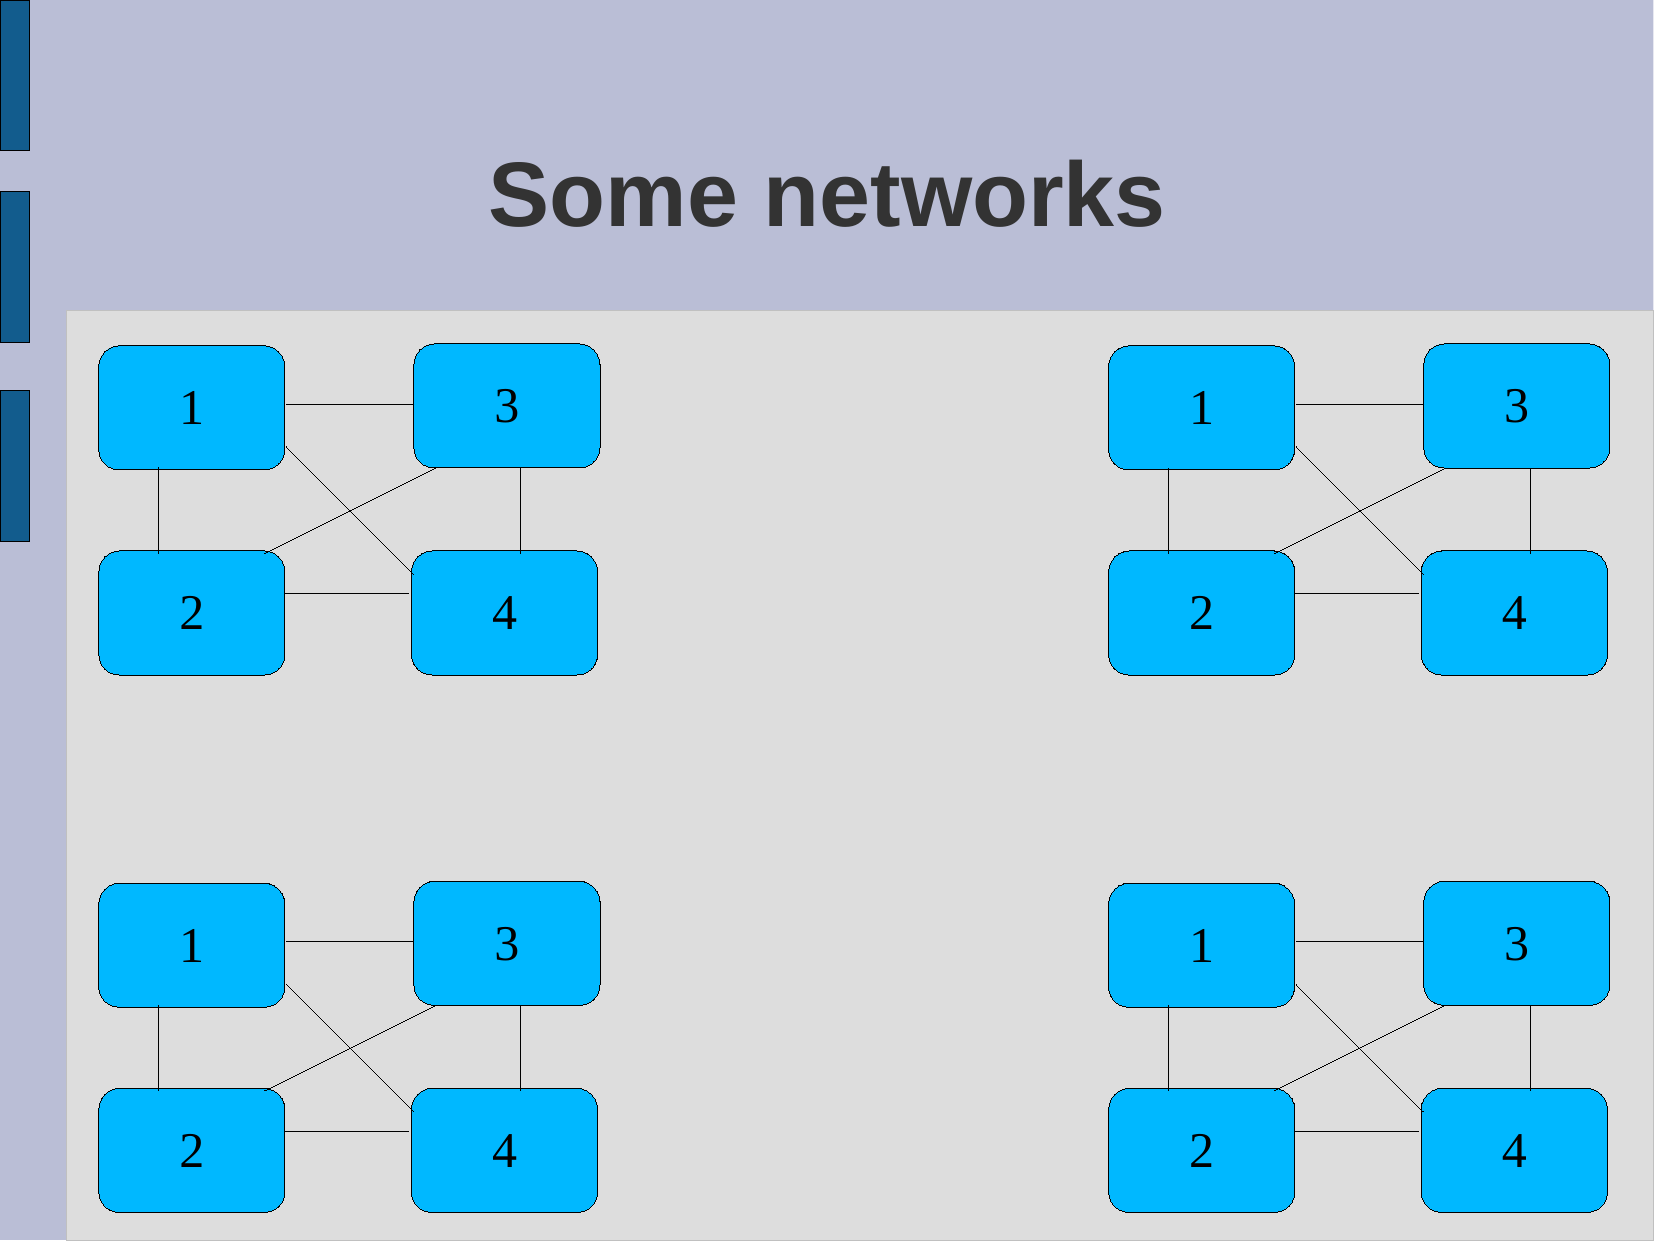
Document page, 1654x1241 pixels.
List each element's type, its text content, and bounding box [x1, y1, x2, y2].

text_box 4 [411, 1088, 598, 1213]
text_box 4 [411, 550, 598, 676]
text_box 4 [1421, 550, 1608, 676]
text_box 1 [1108, 883, 1295, 1008]
text_box 2 [1108, 1088, 1295, 1213]
text_box 2 [98, 550, 285, 676]
text_box 2 [1108, 550, 1295, 676]
text_box 1 [98, 883, 285, 1008]
text_box 3 [413, 881, 601, 1006]
text_box 3 [1423, 343, 1610, 469]
text_box 4 [1421, 1088, 1608, 1213]
text_box 1 [1108, 345, 1295, 470]
text_box 3 [1423, 881, 1610, 1006]
text_box 3 [413, 343, 601, 468]
text_box 1 [98, 345, 285, 470]
title Some networks [121, 91, 1534, 299]
text_box 2 [98, 1088, 285, 1213]
